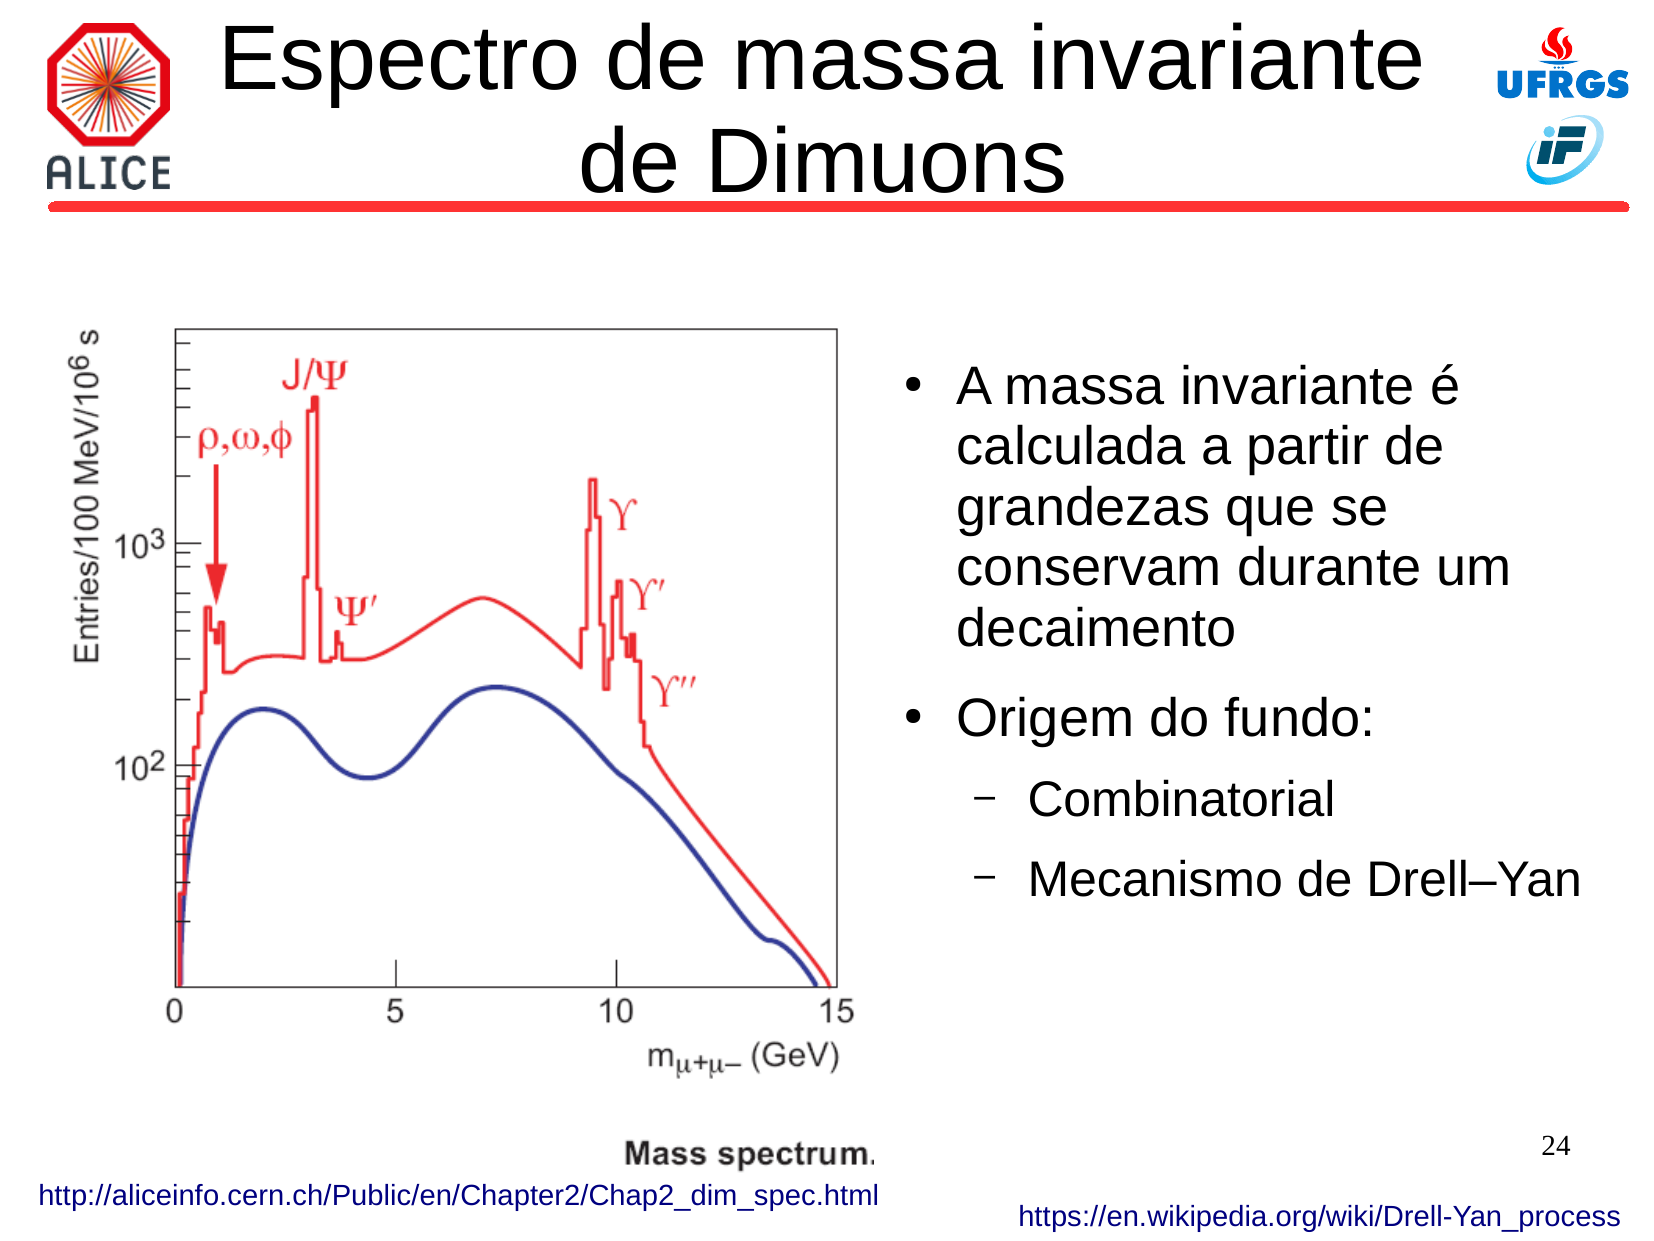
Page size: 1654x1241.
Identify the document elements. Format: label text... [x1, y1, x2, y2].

title Espectro de massa invariante de Dimuons [193, 5, 1453, 213]
text_box https://en.wikipedia.org/wiki/Drell-Yan_process [1003, 1192, 1654, 1241]
list A massa invariante é calculada a partir de grandezas que se conservam durante um decaimento Origem do fundo: Combinatorial Mecanismo de Drell–Yan [885, 355, 1619, 939]
text_box http://aliceinfo.cern.ch/Public/en/Chapter2/Chap2_dim_spec.html [23, 1171, 898, 1220]
picture [1497, 27, 1629, 103]
picture [1526, 153, 1531, 162]
picture [53, 263, 874, 1171]
picture [1542, 176, 1558, 185]
picture [47, 23, 170, 190]
